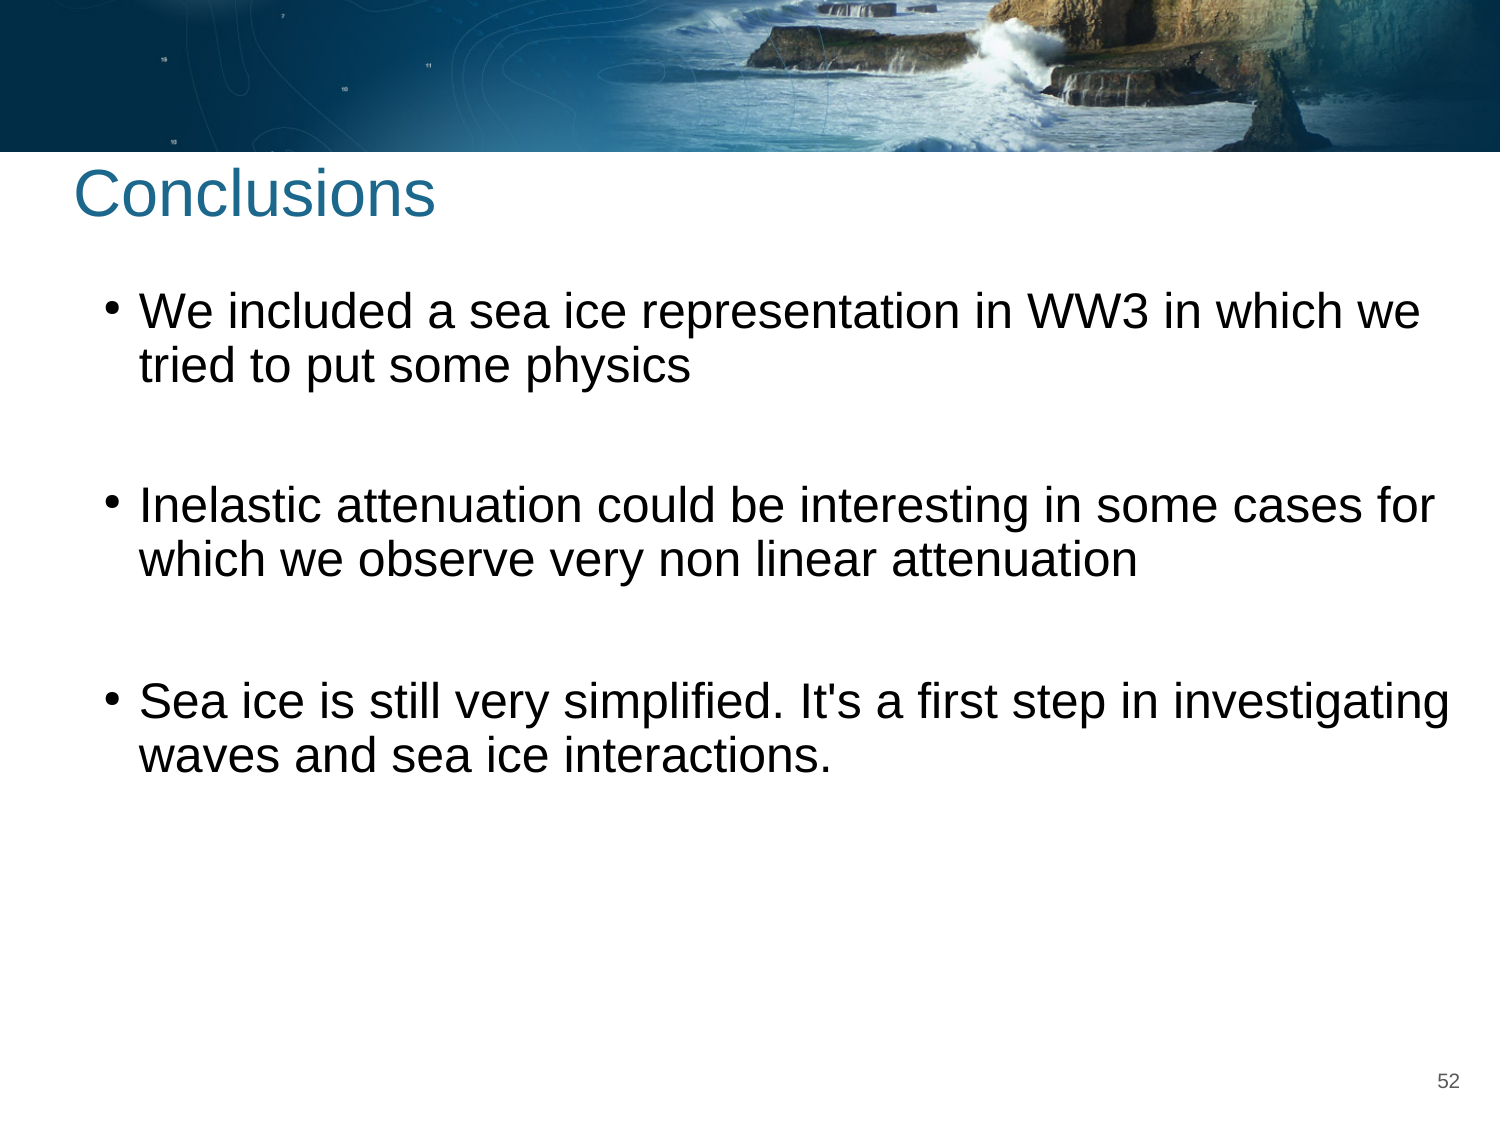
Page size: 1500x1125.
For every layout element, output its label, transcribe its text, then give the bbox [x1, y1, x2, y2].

text_box We included a sea ice representation in WW3 in which we tried to put some physics [88, 277, 1500, 407]
title Conclusions [59, 102, 1244, 278]
text_box Inelastic attenuation could be interesting in some cases for which we observe very non linear attenuation [88, 472, 1500, 602]
picture [0, 0, 1500, 152]
text_box Sea ice is still very simplified. It's a first step in investigating waves and sea ice interactions. [88, 668, 1500, 798]
